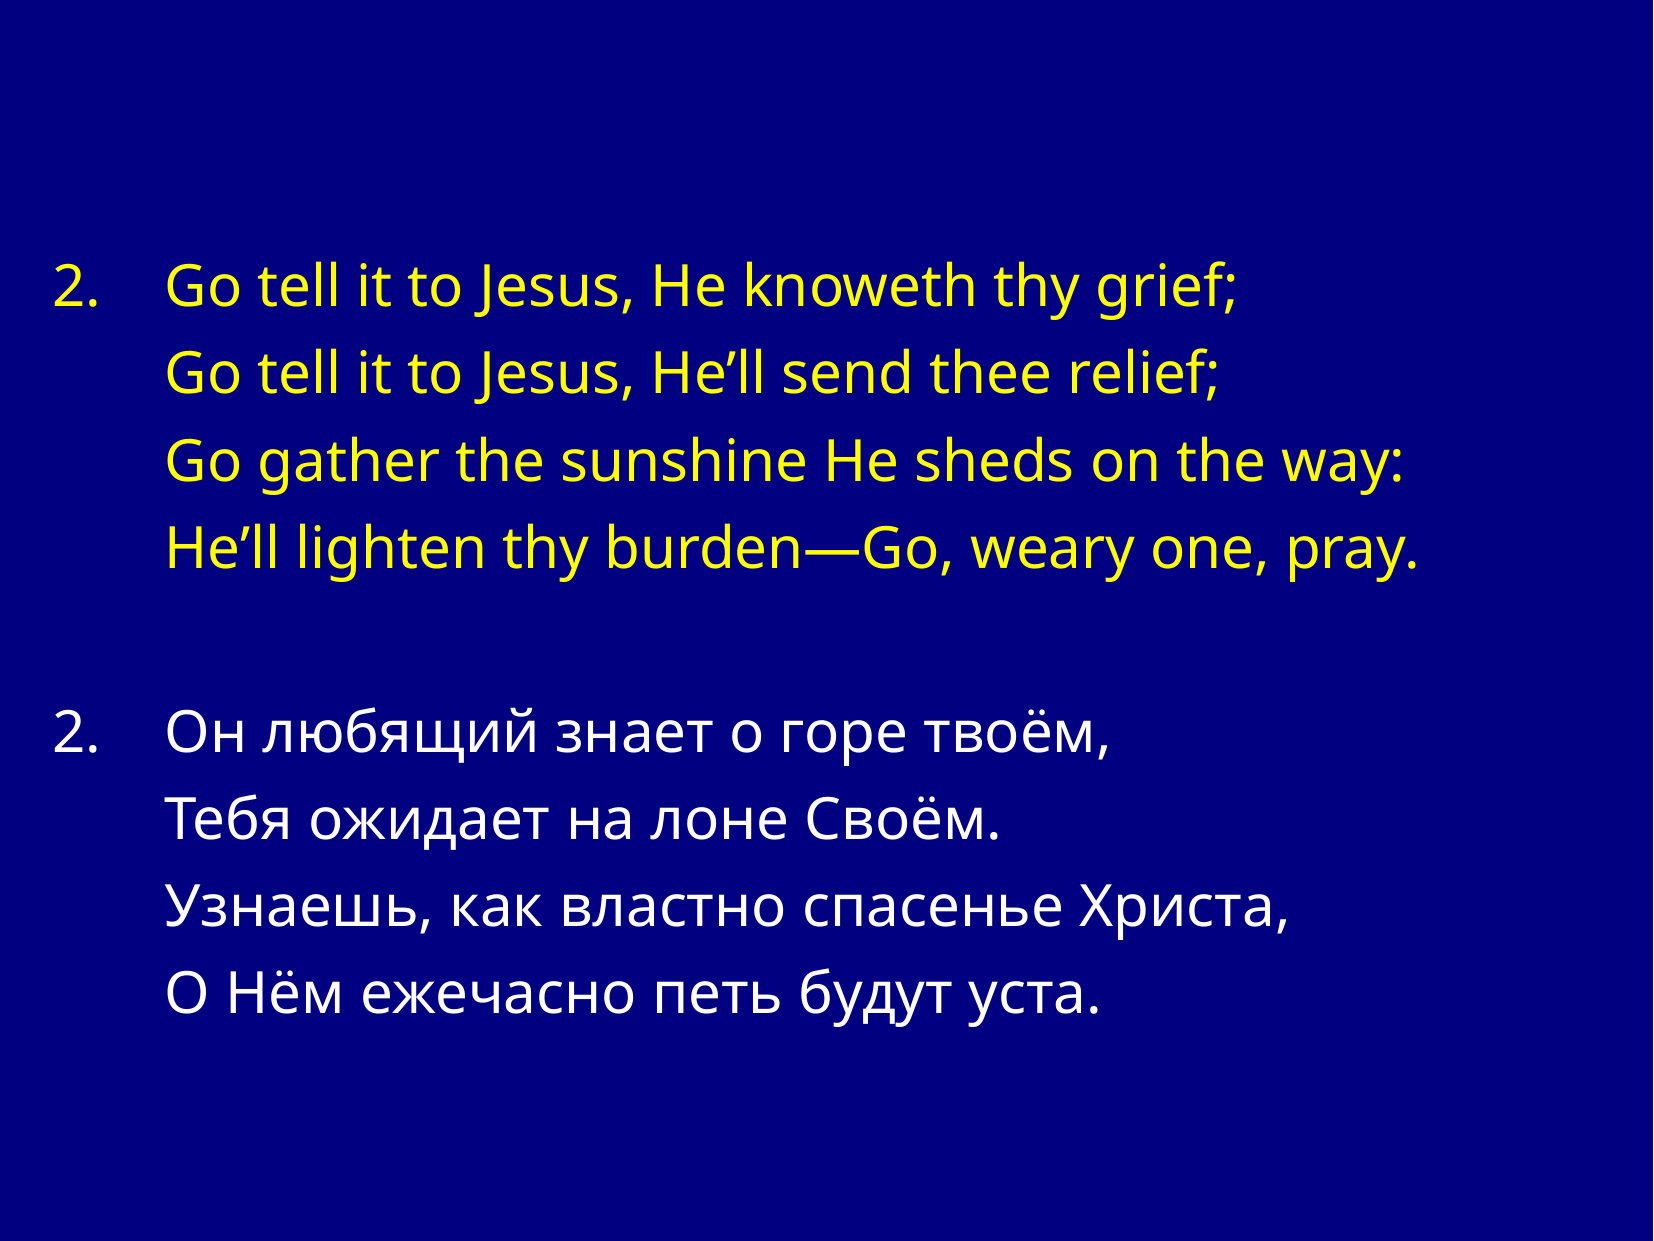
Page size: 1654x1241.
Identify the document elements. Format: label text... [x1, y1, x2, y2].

text_box 2. Он любящий знает о горе твоём, Тебя ожидает на лоне Своём. Узнаешь, как властно спасенье Христа, О Нём ежечасно петь будут уста. [37, 675, 1576, 1163]
text_box 2. Go tell it to Jesus, He knoweth thy grief; Go tell it to Jesus, He’ll send thee relief; Go gather the sunshine He sheds on the way: He’ll lighten thy burden—Go, weary one, pray. [37, 150, 1653, 638]
